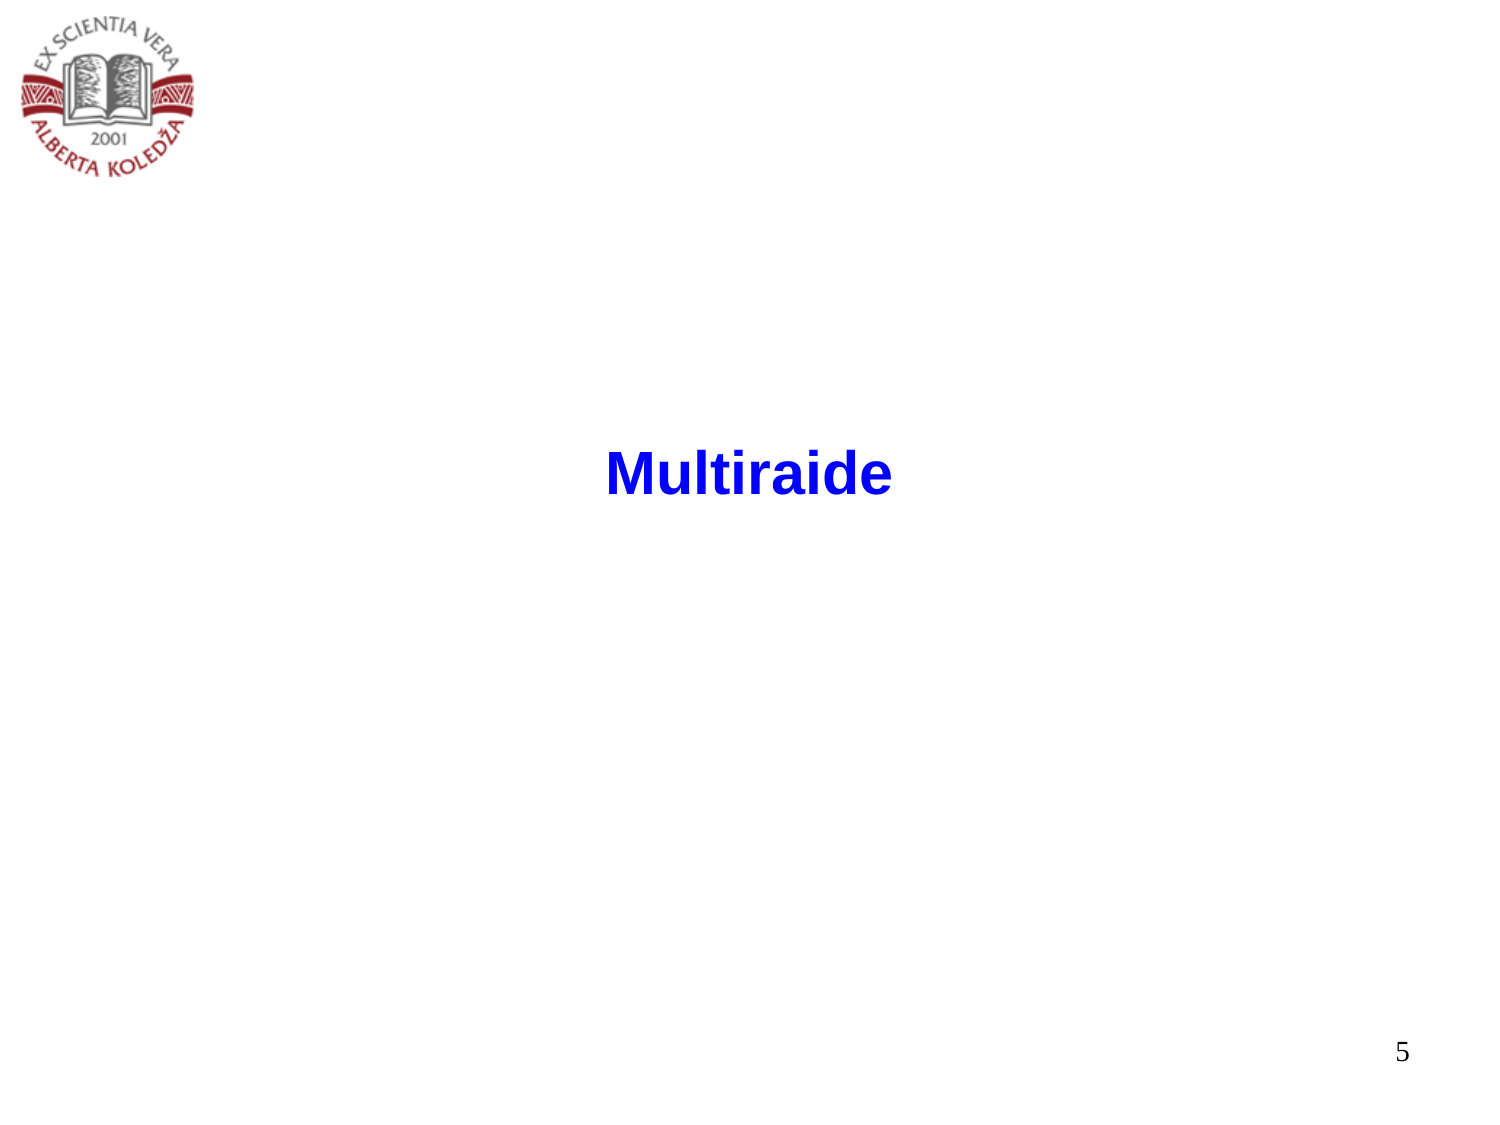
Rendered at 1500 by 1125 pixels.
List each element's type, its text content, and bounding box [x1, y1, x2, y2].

picture [21, 16, 194, 177]
text_box <skaitlis> [1074, 1024, 1426, 1103]
title Multiraide [112, 349, 1388, 591]
